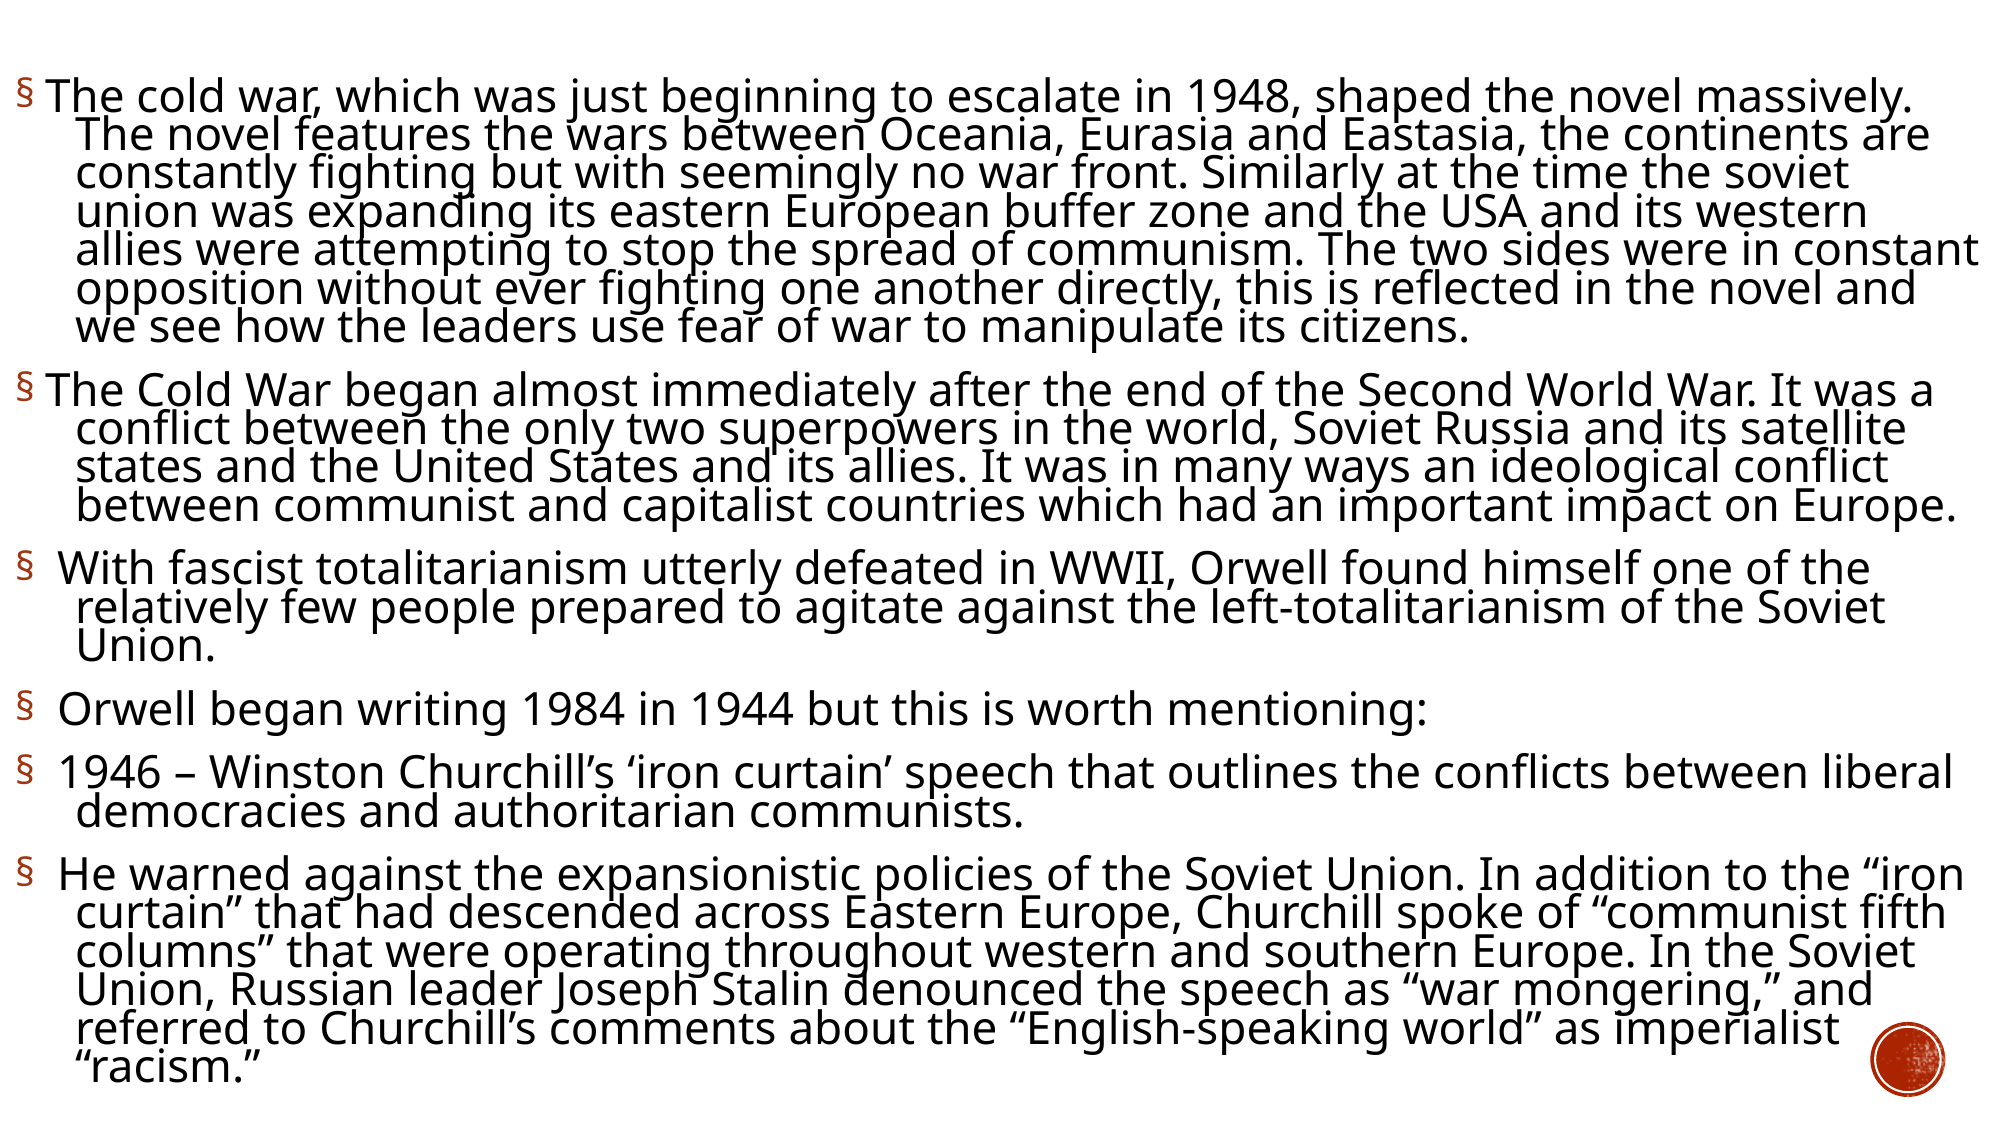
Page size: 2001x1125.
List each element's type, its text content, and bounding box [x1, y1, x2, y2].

list The cold war, which was just beginning to escalate in 1948, shaped the novel massively. The novel features the wars between Oceania, Eurasia and Eastasia, the continents are constantly fighting but with seemingly no war front. Similarly at the time the soviet union was expanding its eastern European buffer zone and the USA and its western allies were attempting to stop the spread of communism. The two sides were in constant opposition without ever fighting one another directly, this is reflected in the novel and we see how the leaders use fear of war to manipulate its citizens. The Cold War began almost immediately after the end of the Second World War. It was a conflict between the only two superpowers in the world, Soviet Russia and its satellite states and the United States and its allies. It was in many ways an ideological conflict between communist and capitalist countries which had an important impact on Europe. With fascist totalitarianism utterly defeated in WWII, Orwell found himself one of the relatively few people prepared to agitate against the left-totalitarianism of the Soviet Union. Orwell began writing 1984 in 1944 but this is worth mentioning: 1946 – Winston Churchill’s ‘iron curtain’ speech that outlines the conflicts between liberal democracies and authoritarian communists. He warned against the expansionistic policies of the Soviet Union. In addition to the “iron curtain” that had descended across Eastern Europe, Churchill spoke of “communist fifth columns” that were operating throughout western and southern Europe. In the Soviet Union, Russian leader Joseph Stalin denounced the speech as “war mongering,” and referred to Churchill’s comments about the “English-speaking world” as imperialist “racism.” [0, 73, 2000, 1125]
